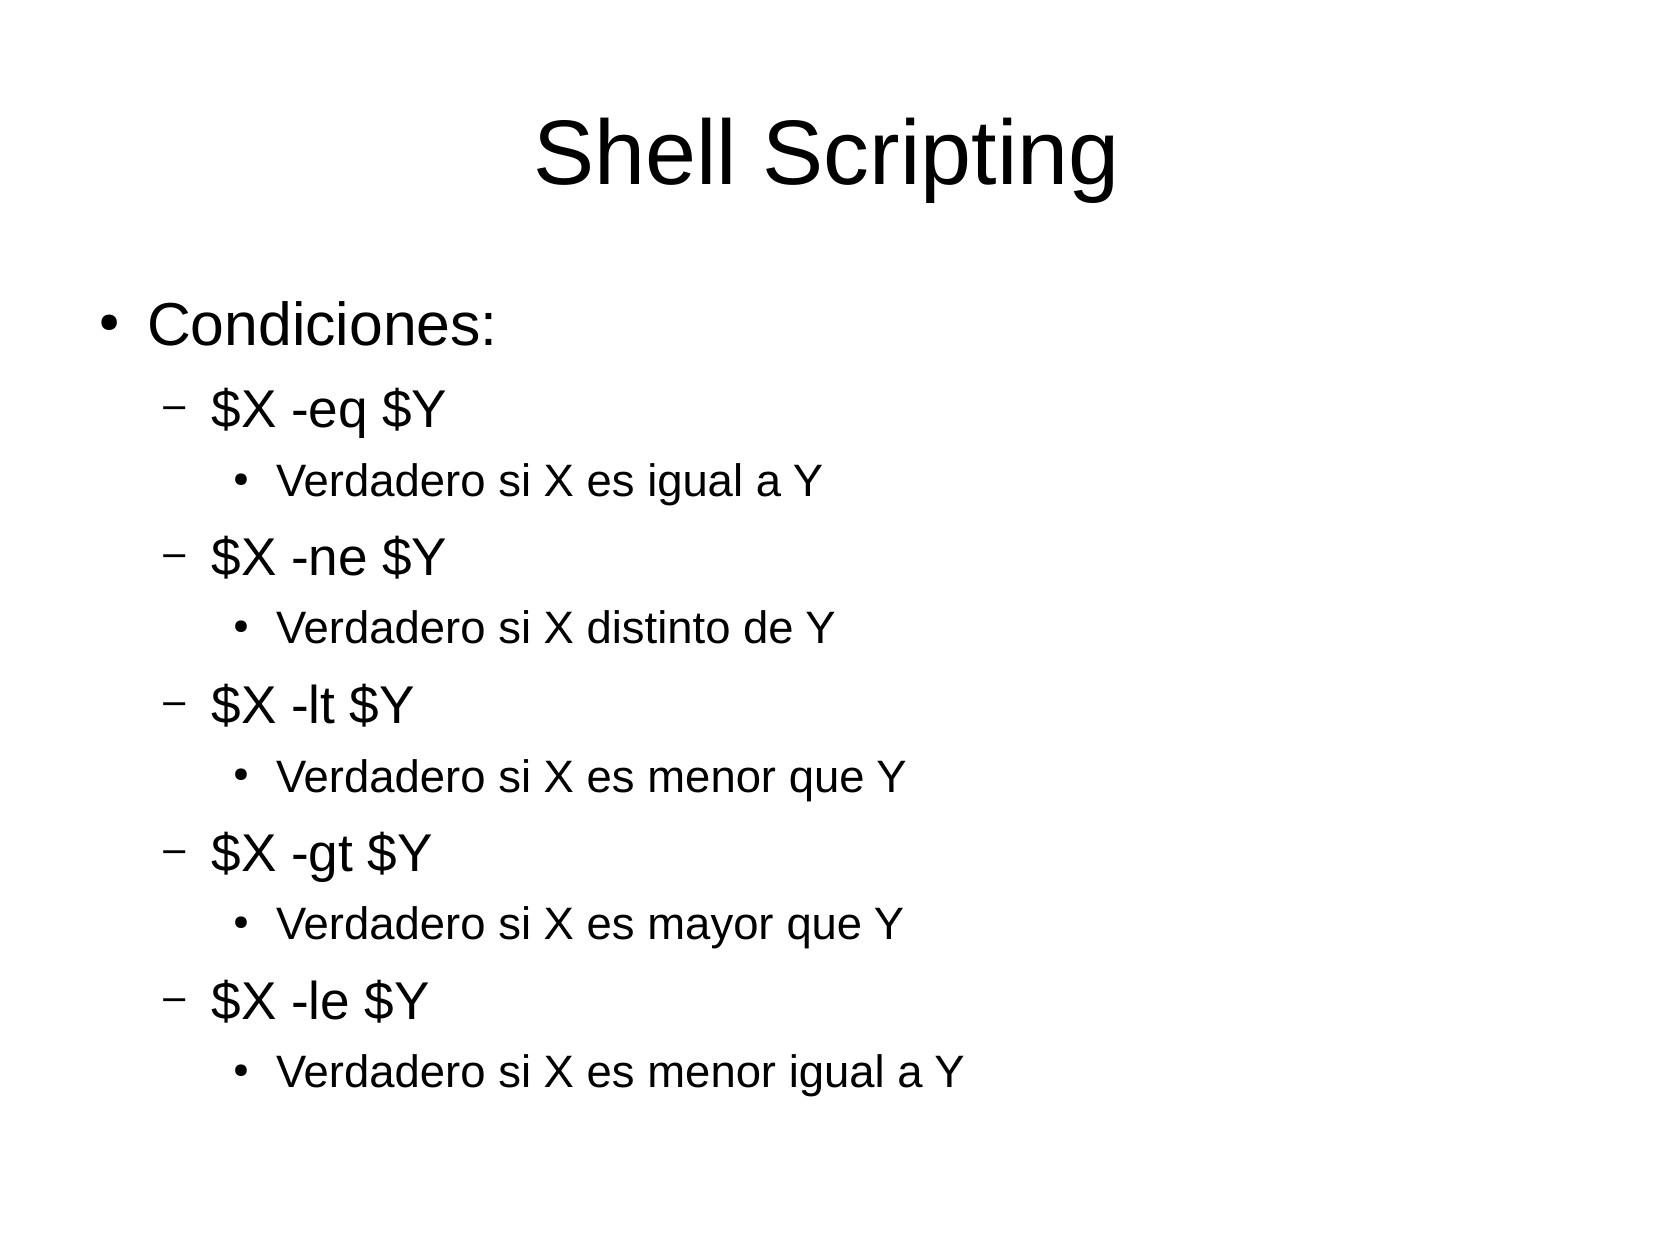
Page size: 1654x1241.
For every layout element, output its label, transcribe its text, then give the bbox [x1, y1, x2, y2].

title Shell Scripting [82, 49, 1571, 257]
list Condiciones: $X -eq $Y Verdadero si X es igual a Y $X -ne $Y Verdadero si X distinto de Y $X -lt $Y Verdadero si X es menor que Y $X -gt $Y Verdadero si X es mayor que Y $X -le $Y Verdadero si X es menor igual a Y [82, 290, 1571, 1099]
